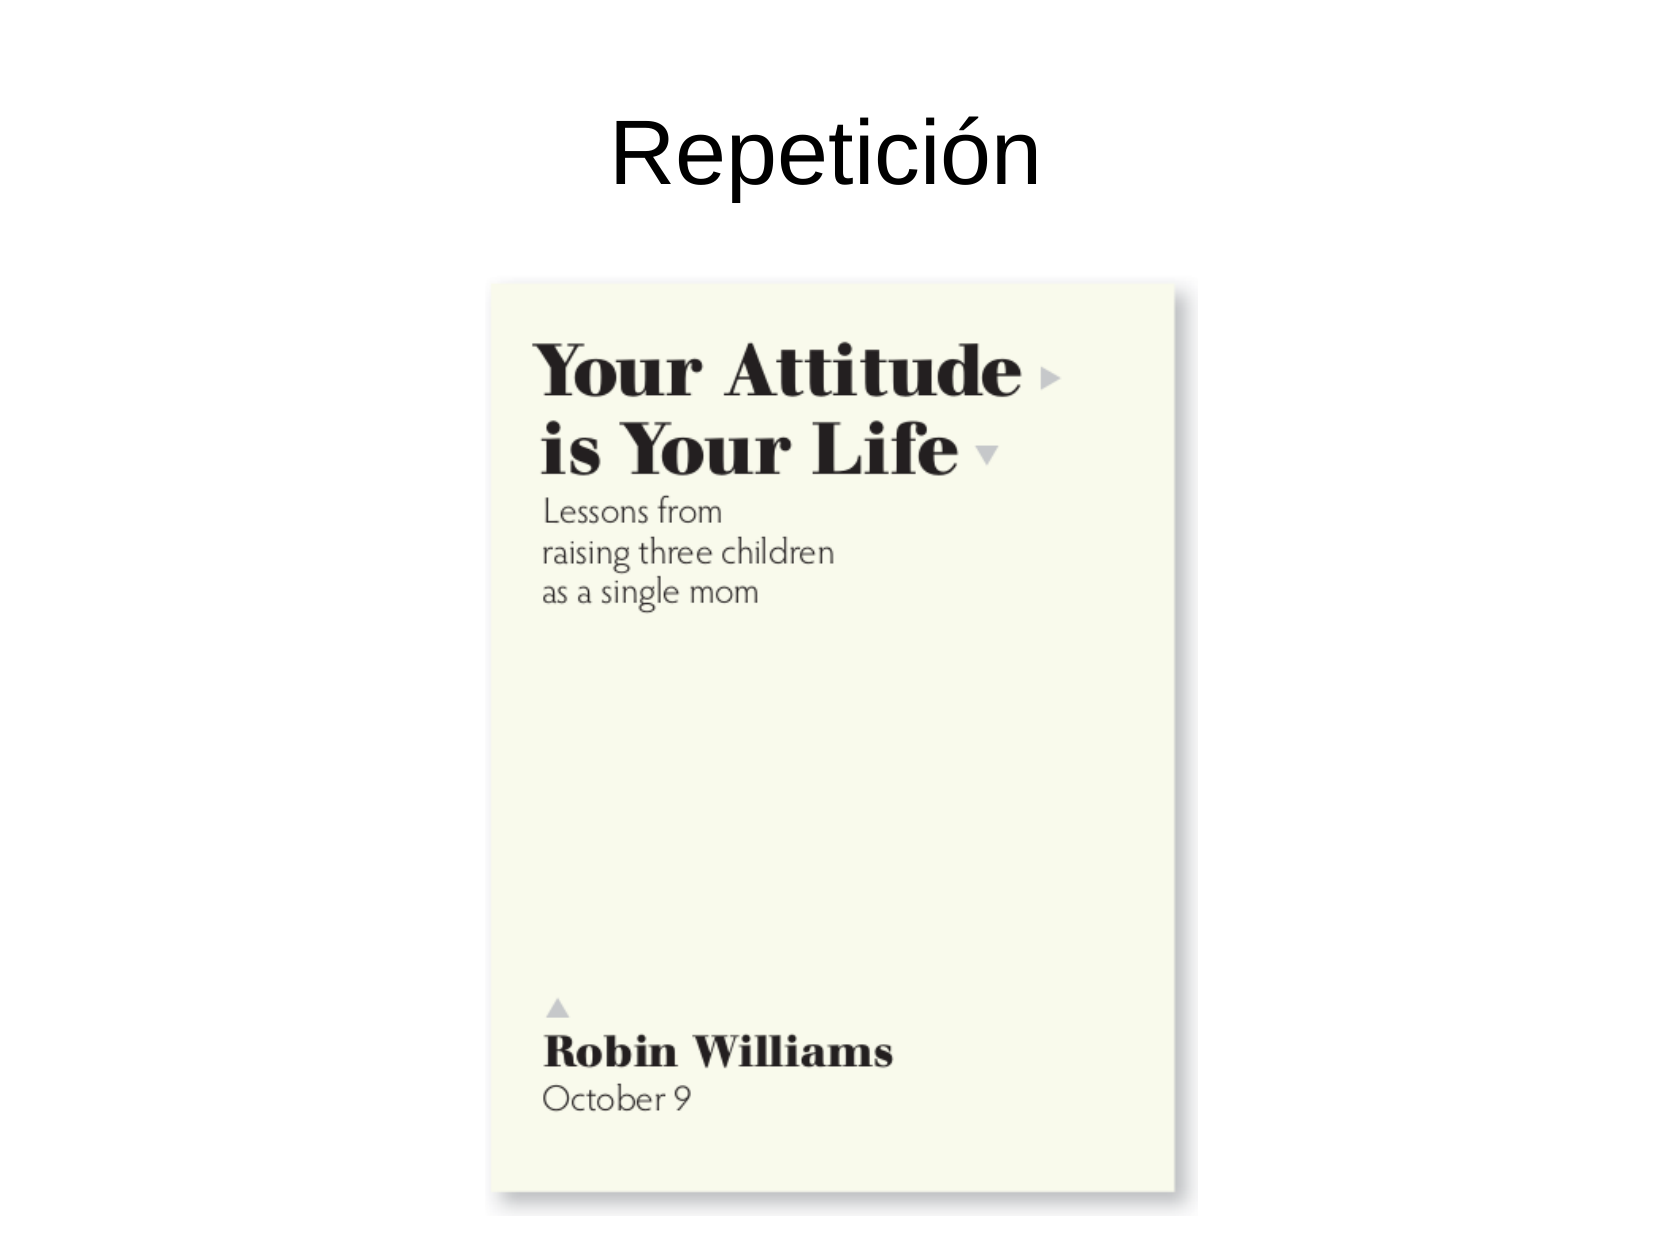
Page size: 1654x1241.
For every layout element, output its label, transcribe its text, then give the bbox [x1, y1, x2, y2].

picture [485, 273, 1198, 1216]
title Repetición [82, 49, 1571, 257]
